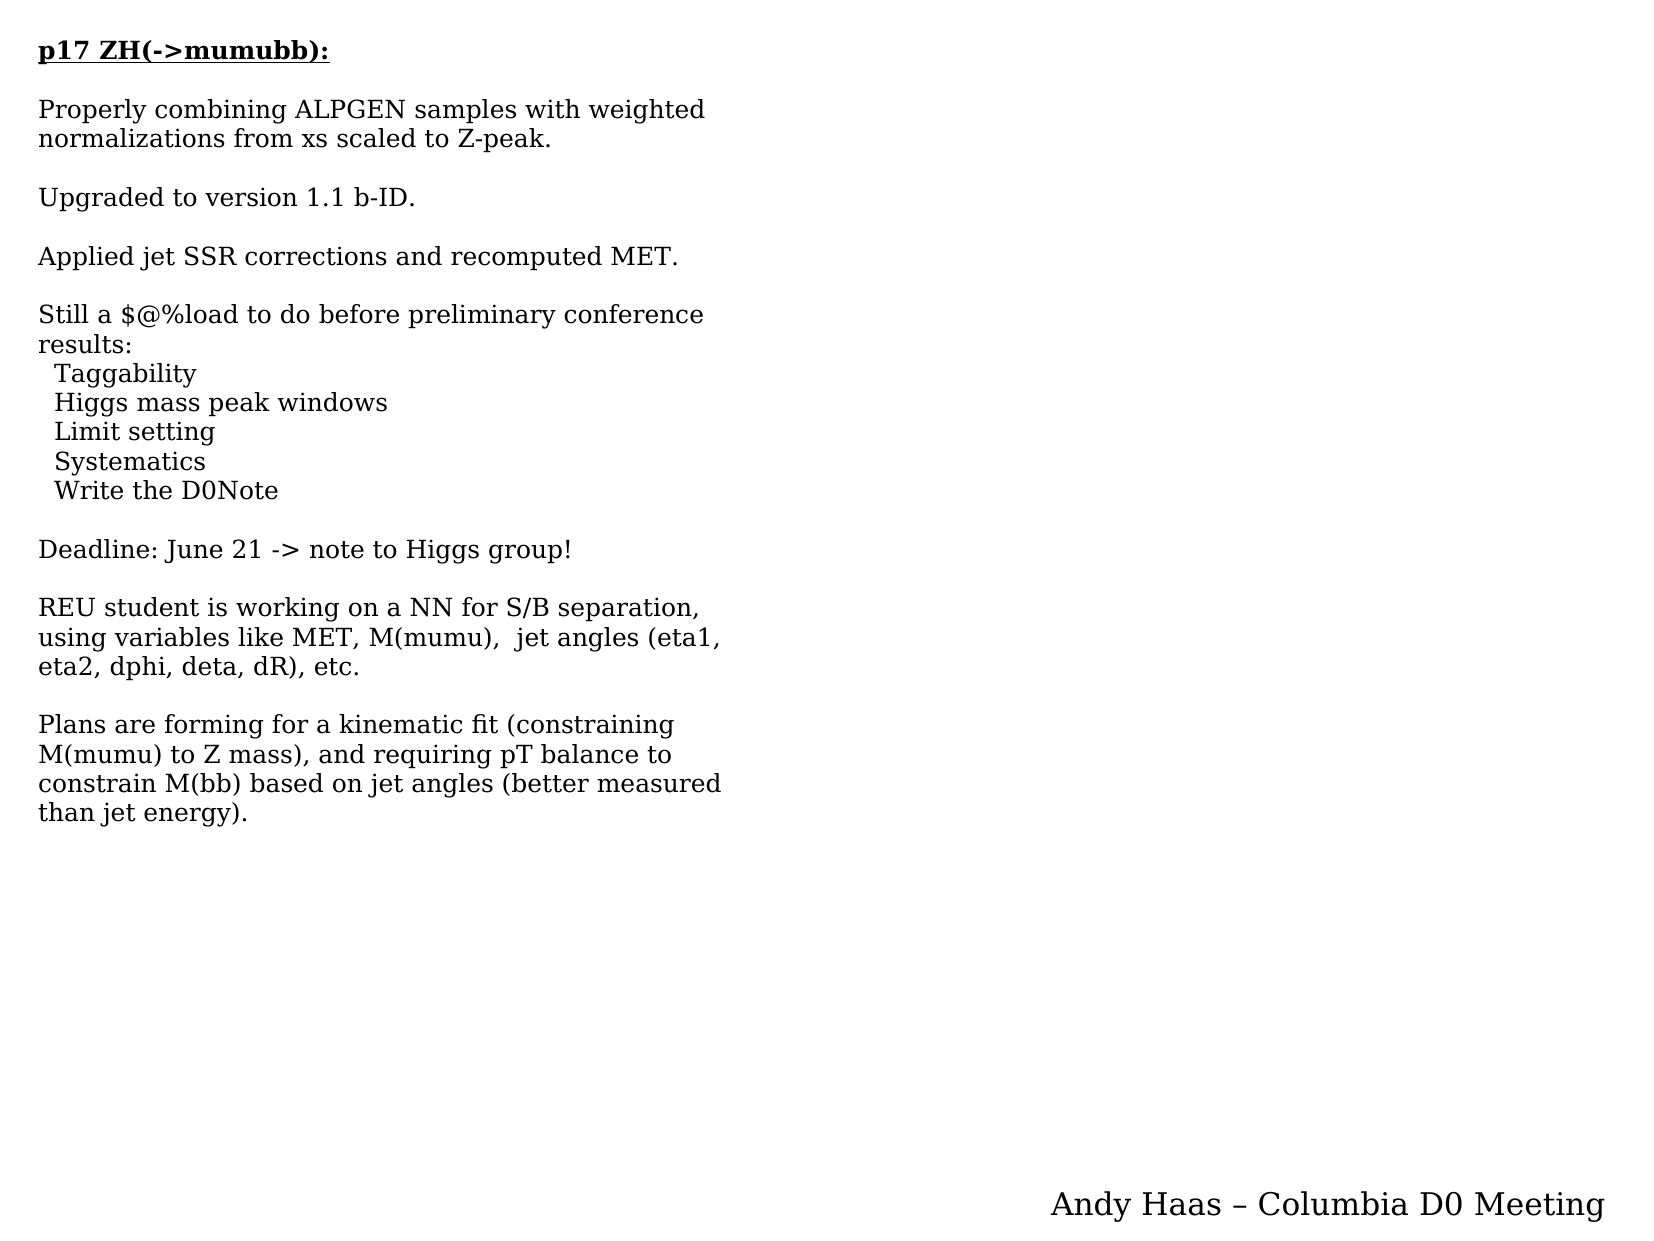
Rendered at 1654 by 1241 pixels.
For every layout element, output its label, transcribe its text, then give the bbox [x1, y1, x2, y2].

text_box p17 ZH(->mumubb): Properly combining ALPGEN samples with weighted normalizations from xs scaled to Z-peak. Upgraded to version 1.1 b-ID. Applied jet SSR corrections and recomputed MET. Still a $@%load to do before preliminary conference results: Taggability Higgs mass peak windows Limit setting Systematics Write the D0Note Deadline: June 21 -> note to Higgs group! REU student is working on a NN for S/B separation, using variables like MET, M(mumu), jet angles (eta1, eta2, dphi, deta, dR), etc. Plans are forming for a kinematic fit (constraining M(mumu) to Z mass), and requiring pT balance to constrain M(bb) based on jet angles (better measured than jet energy). [38, 36, 775, 851]
